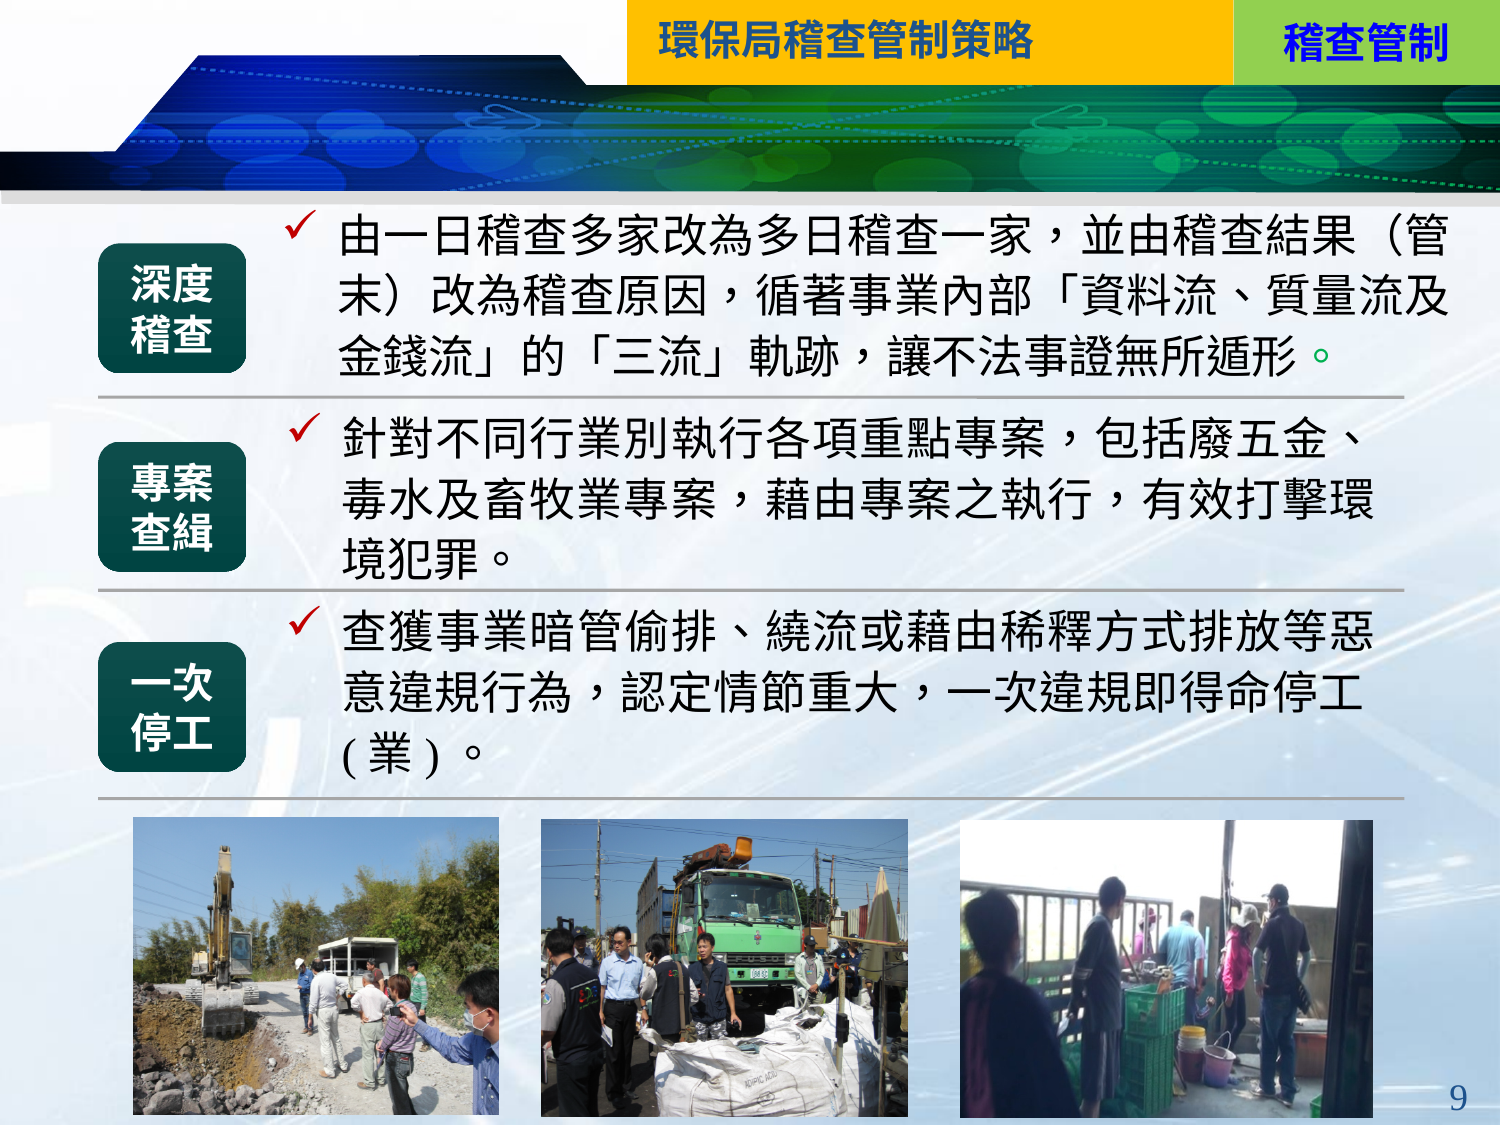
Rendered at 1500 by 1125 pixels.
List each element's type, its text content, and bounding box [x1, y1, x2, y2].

text_box 針對不同行業別執行各項重點專案，包括廢五金、毒水及畜牧業專案，藉由專案之執行，有效打擊環境犯罪。 [270, 399, 1392, 588]
text_box 查獲事業暗管偷排、繞流或藉由稀釋方式排放等惡意違規行為，認定情節重大，一次違規即得命停工(業)。 [270, 590, 1392, 787]
text_box 深度 稽查 [98, 243, 247, 374]
text_box 專案 查緝 [98, 441, 247, 572]
picture [0, 0, 1500, 1125]
text_box 環保局稽查管制策略 [643, 6, 1049, 72]
text_box <編號> [1426, 1065, 1492, 1125]
text_box 由一日稽查多家改為多日稽查一家，並由稽查結果（管末）改為稽查原因，循著事業內部「資料流、質量流及金錢流」的「三流」軌跡，讓不法事證無所遁形。 [266, 193, 1467, 390]
text_box 一次 停工 [98, 641, 247, 772]
text_box 稽查管制 [1268, 9, 1466, 75]
text_box [627, 0, 1500, 85]
